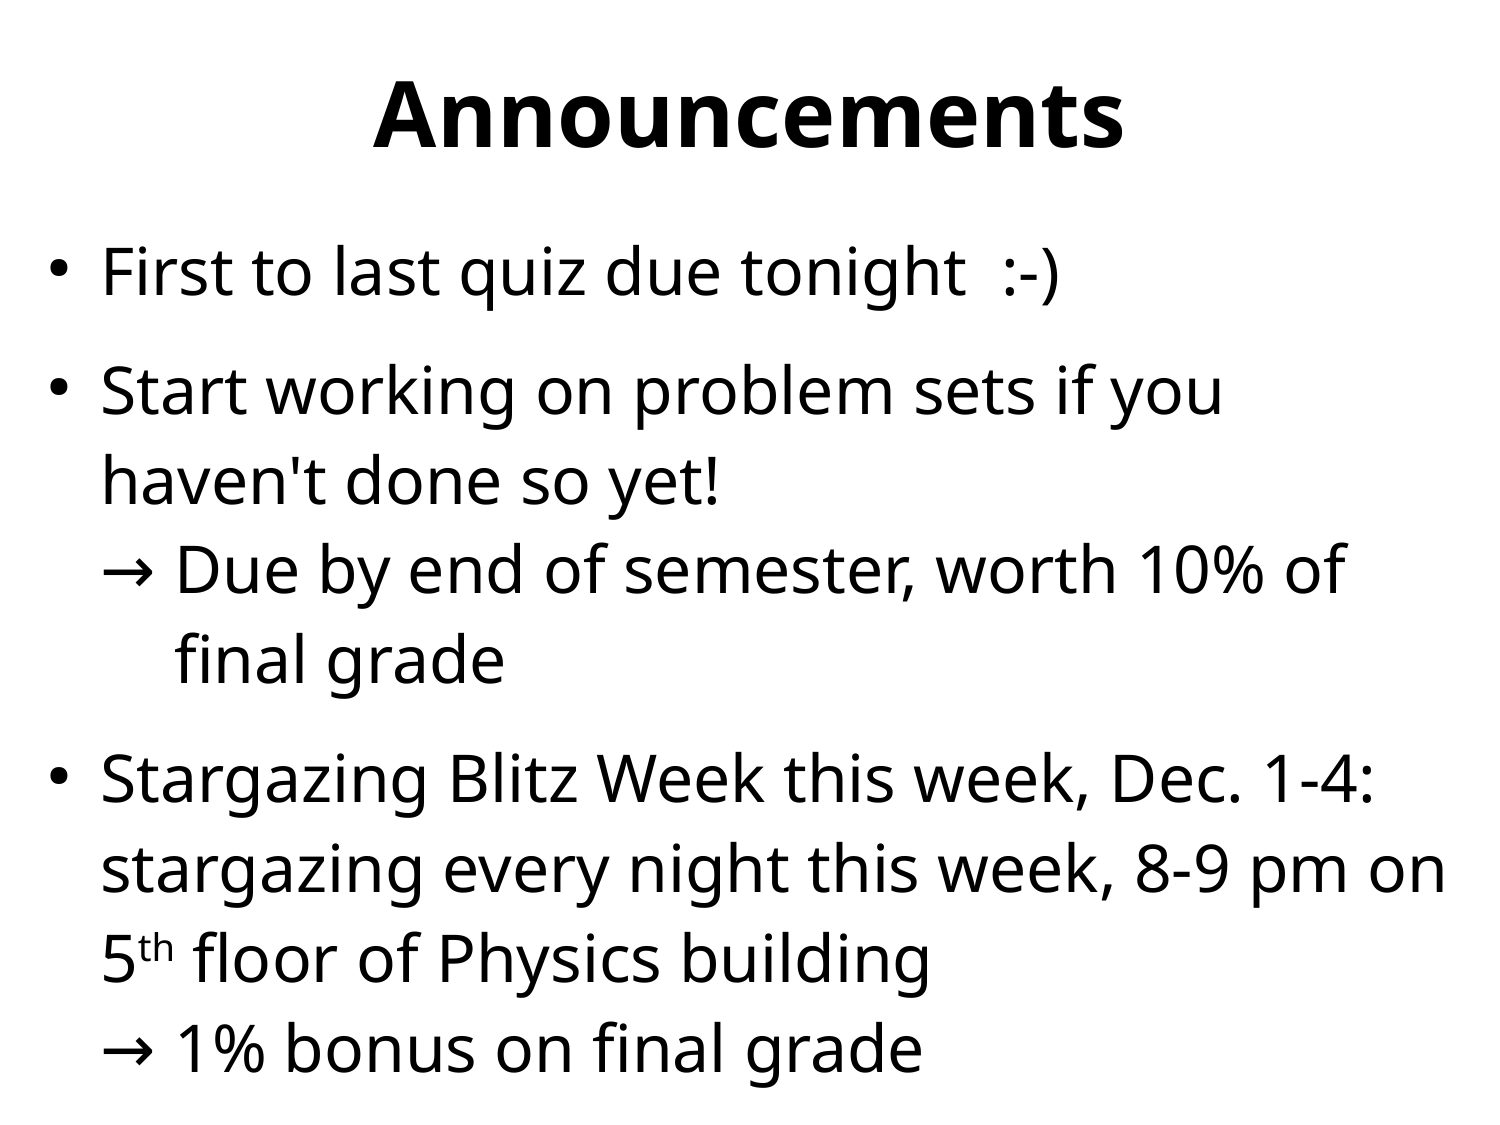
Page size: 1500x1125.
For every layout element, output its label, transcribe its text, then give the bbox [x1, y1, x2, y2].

list First to last quiz due tonight :-) Start working on problem sets if you haven't done so yet! → Due by end of semester, worth 10% of final grade Stargazing Blitz Week this week, Dec. 1-4: stargazing every night this week, 8-9 pm on 5th floor of Physics building → 1% bonus on final grade [30, 224, 1471, 1096]
title Announcements [30, 29, 1471, 196]
